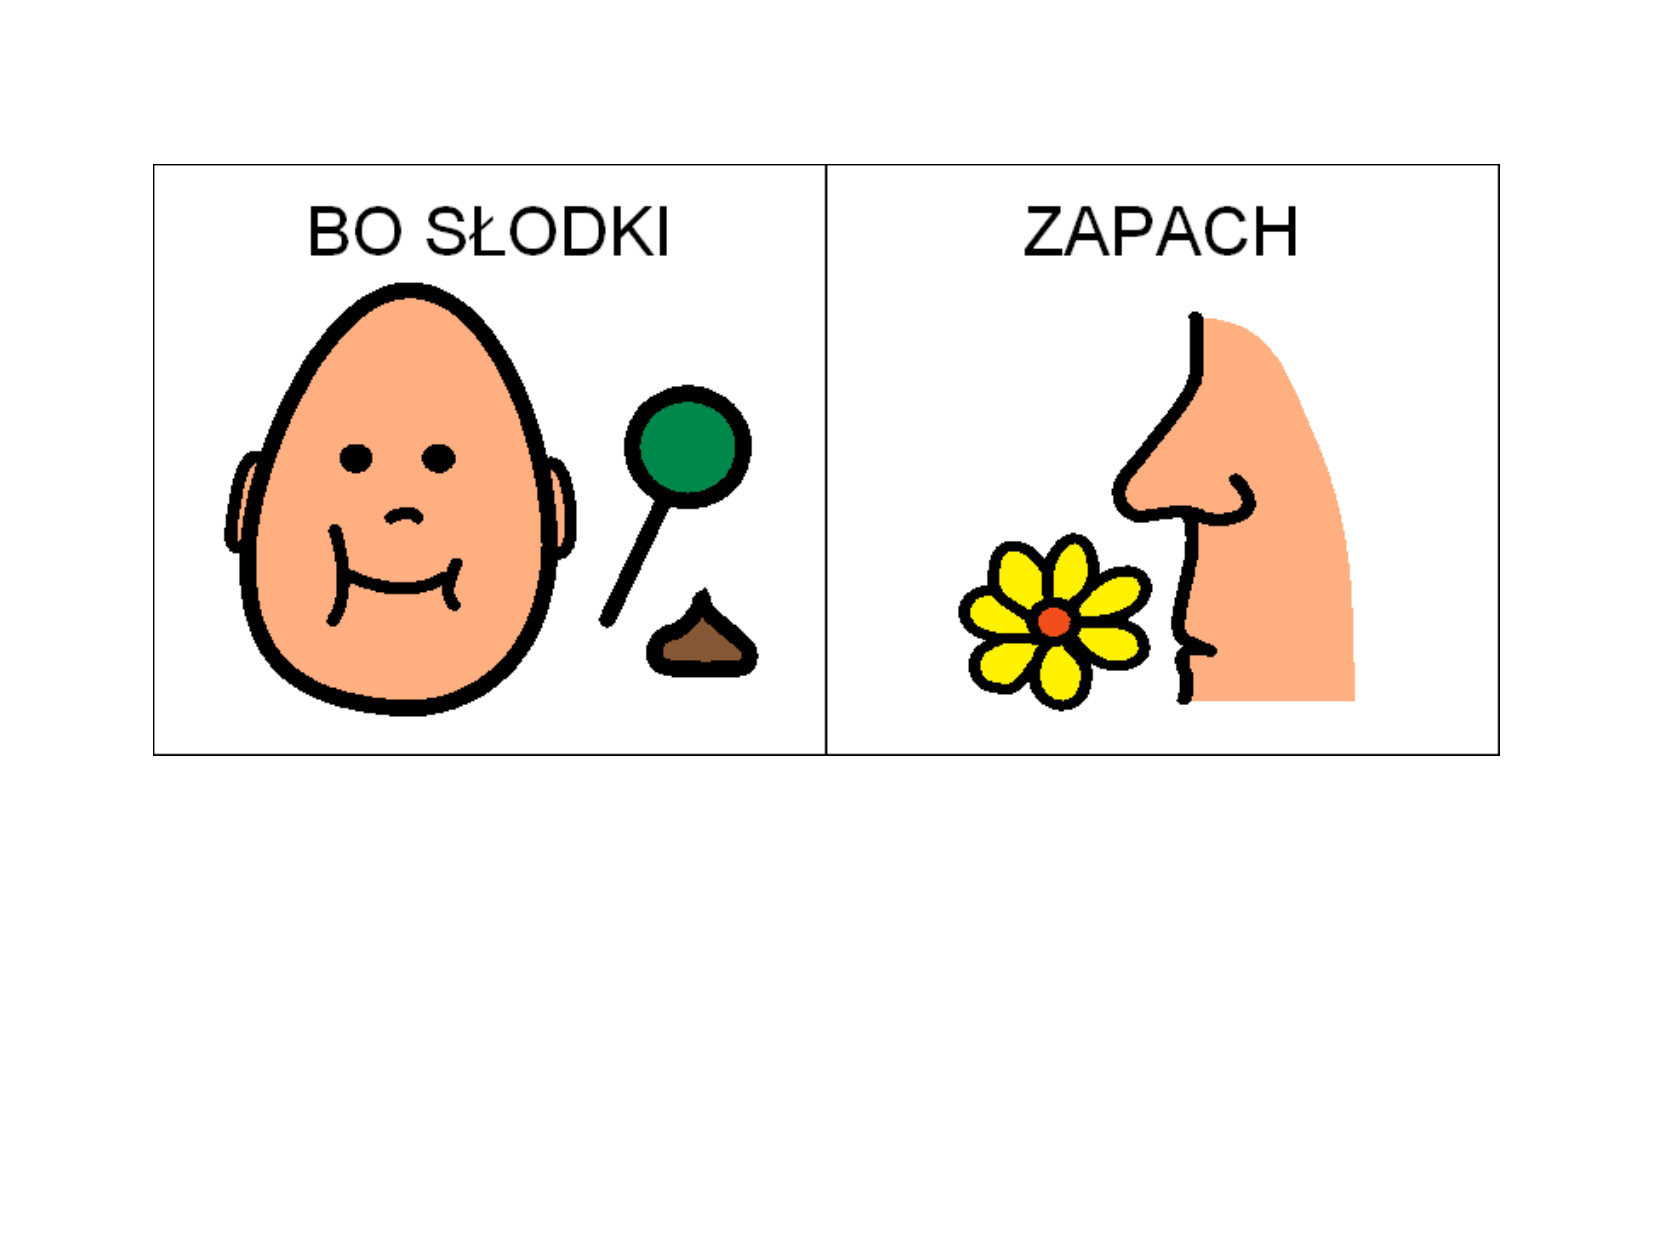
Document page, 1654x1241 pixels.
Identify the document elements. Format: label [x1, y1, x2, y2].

picture [153, 164, 1500, 756]
